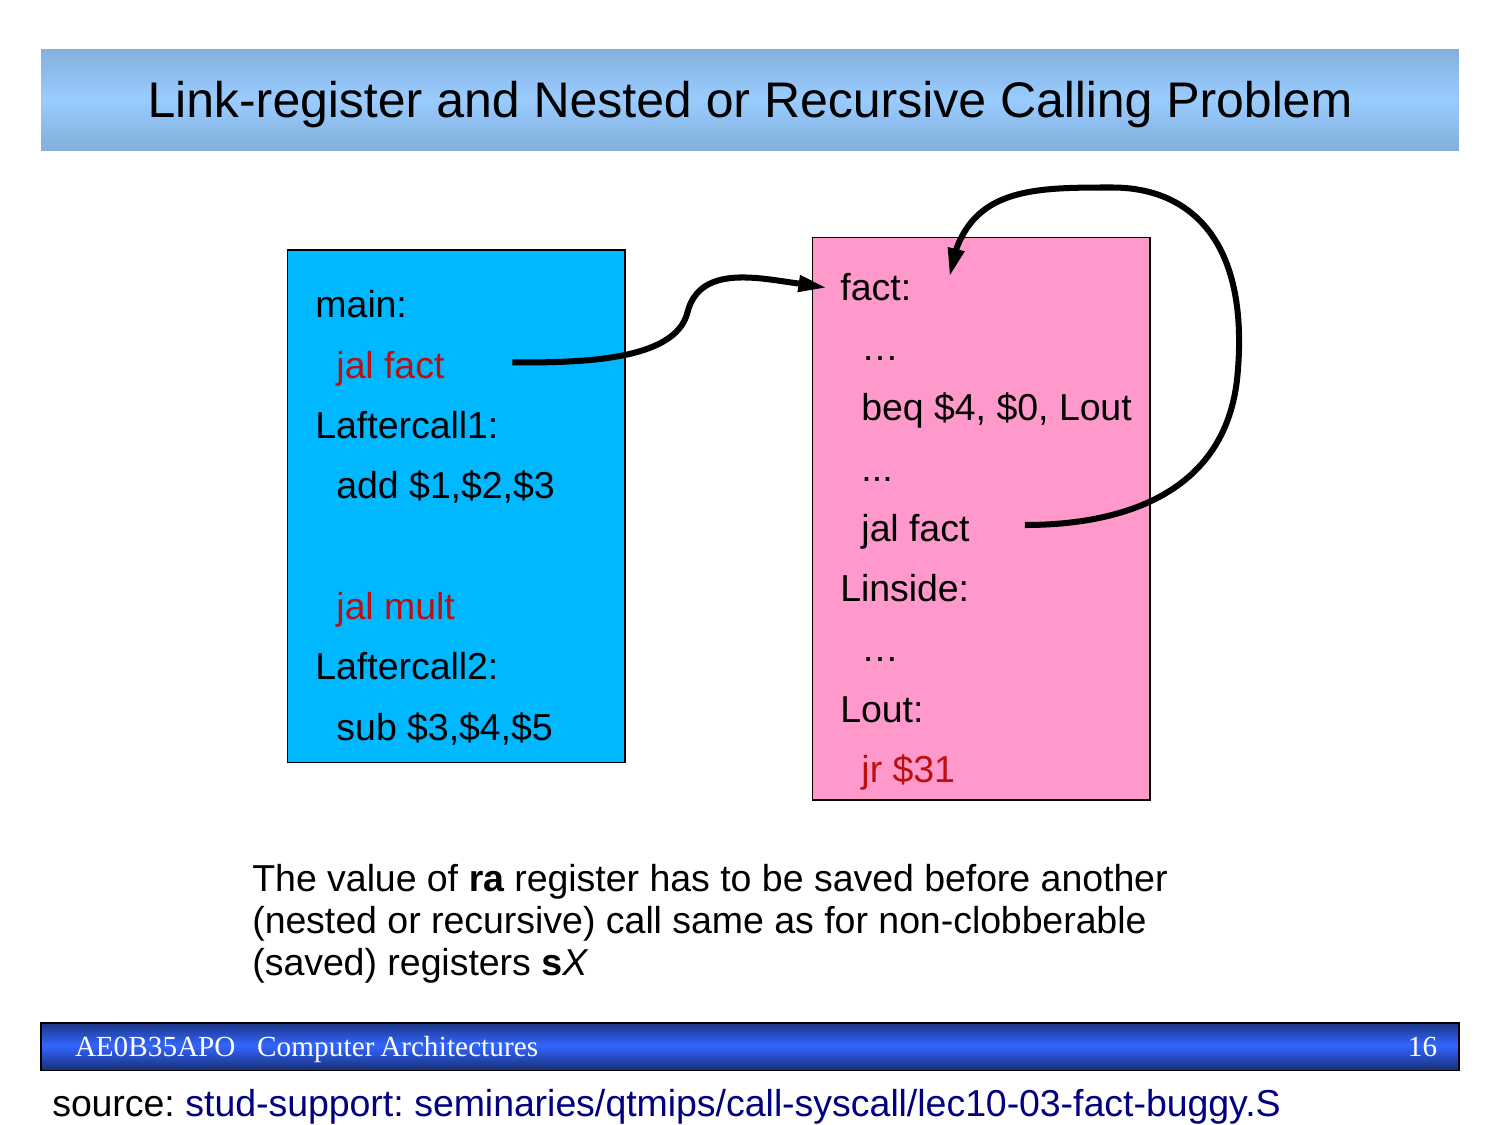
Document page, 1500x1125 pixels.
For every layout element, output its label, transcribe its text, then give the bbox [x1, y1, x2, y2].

text_box main: jal fact Laftercall1: add $1,$2,$3 jal mult Laftercall2: sub $3,$4,$5 [287, 249, 625, 763]
text_box source: stud-support: seminaries/qtmips/call-syscall/lec10-03-fact-buggy.S [37, 1074, 1438, 1125]
text_box The value of ra register has to be saved before another (nested or recursive) call same as for non-clobberable (saved) registers sX [237, 849, 1288, 991]
title Link-register and Nested or Recursive Calling Problem [41, 49, 1459, 151]
text_box fact: … beq $4, $0, Lout ... jal fact Linside: … Lout: jr $31 [812, 237, 1150, 800]
